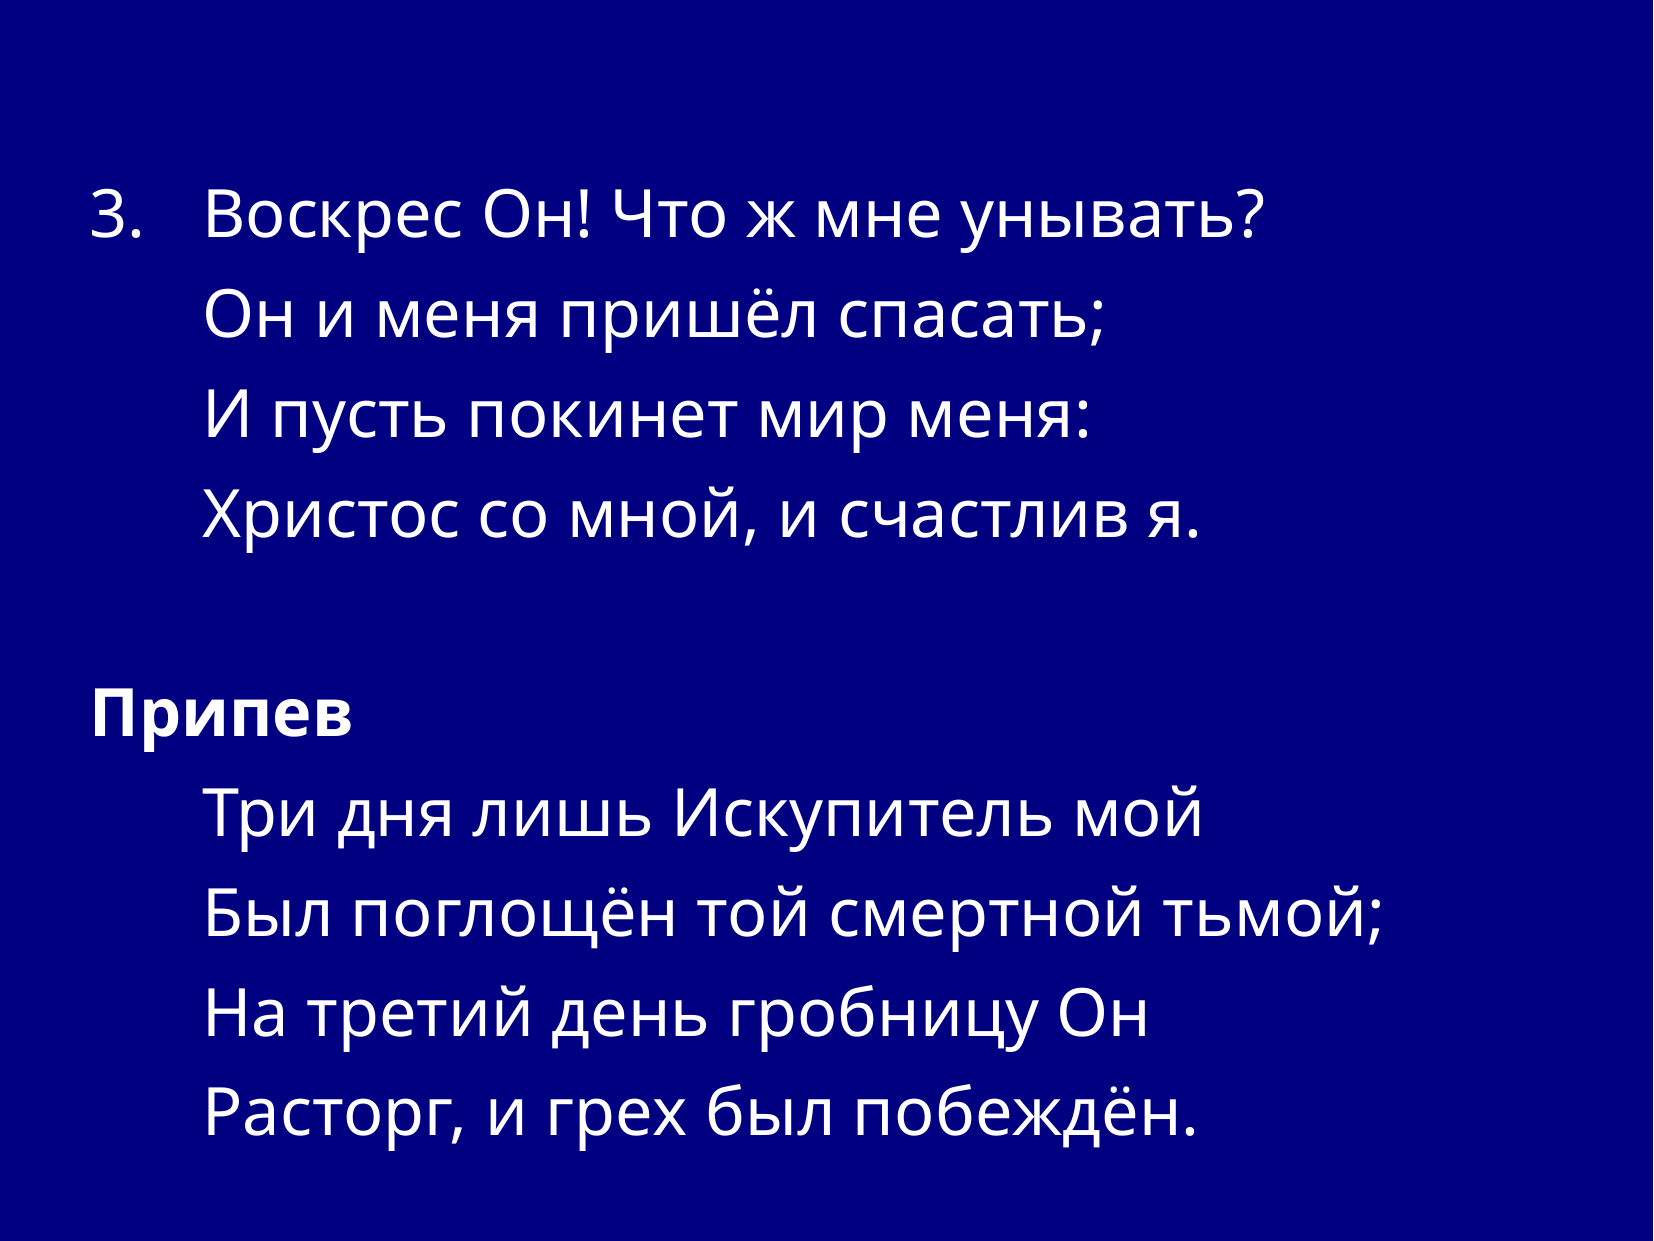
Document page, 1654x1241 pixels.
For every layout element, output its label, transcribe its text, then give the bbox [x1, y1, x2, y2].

text_box 3. Воскрес Он! Что ж мне унывать? Он и меня пришёл спасать; И пусть покинет мир меня: Христос со мной, и счастлив я. Припев Три дня лишь Искупитель мой Был поглощён той смертной тьмой; На третий день гробницу Он Расторг, и грех был побеждён. [75, 150, 1576, 1163]
